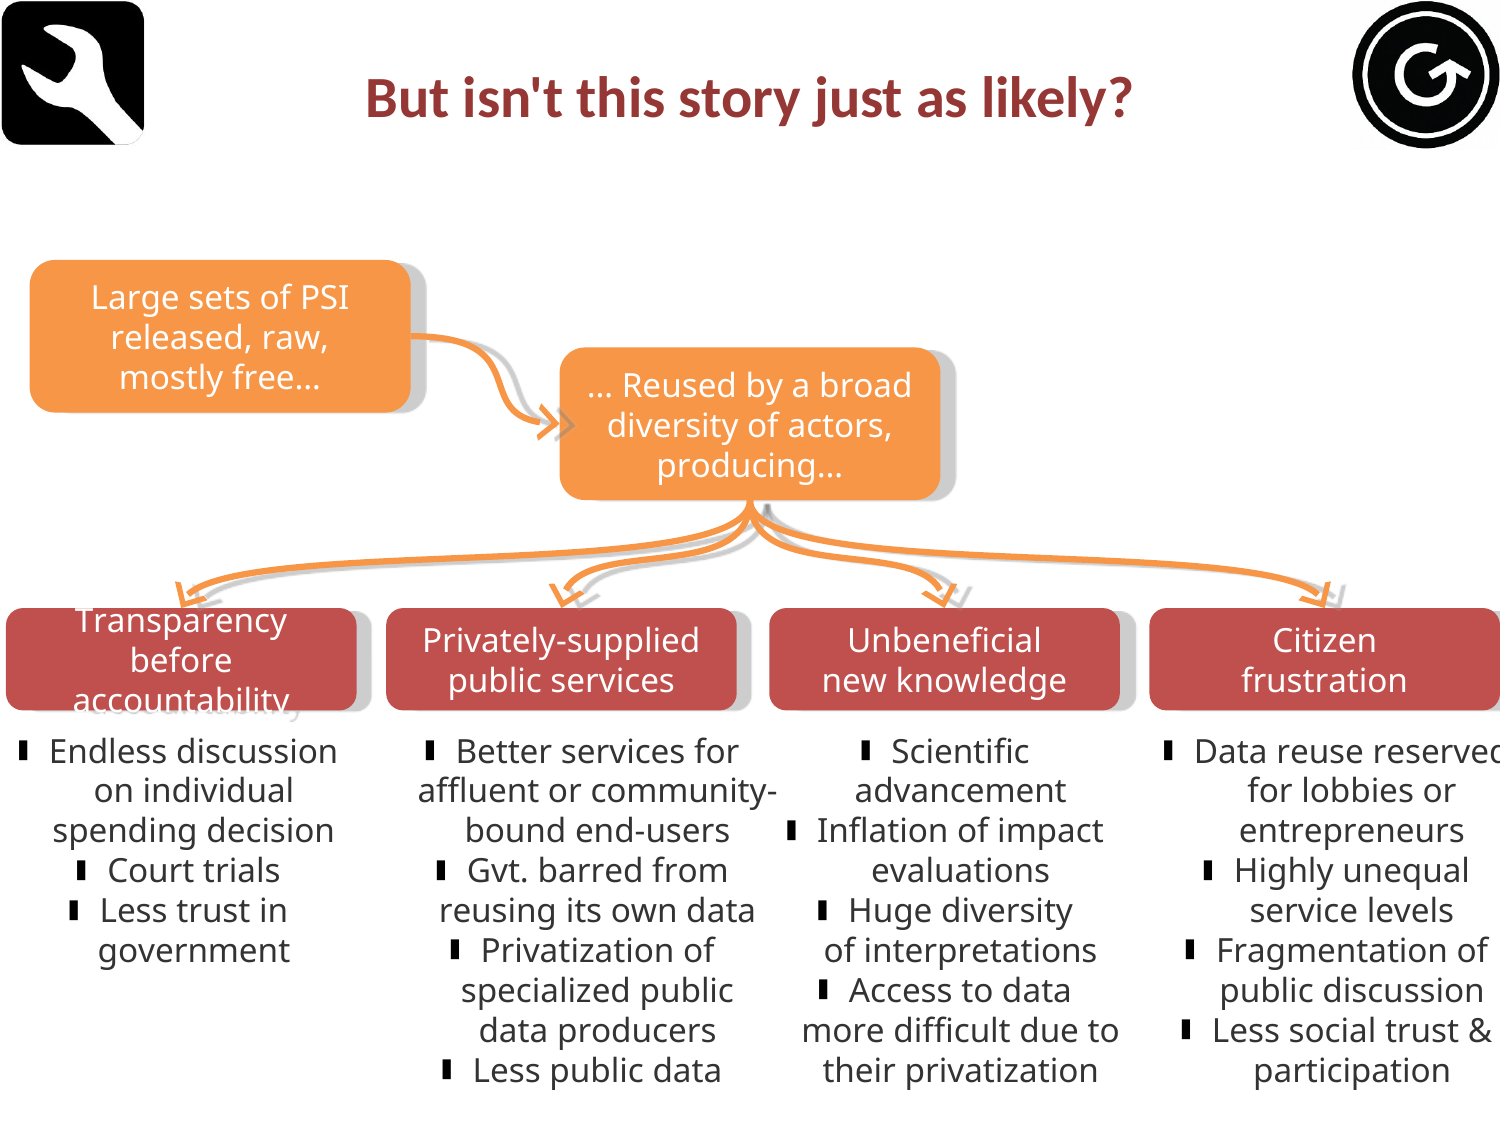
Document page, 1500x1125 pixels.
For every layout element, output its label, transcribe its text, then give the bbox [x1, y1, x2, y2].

text_box Endless discussion on individual spending decision Court trials Less trust in government [4, 722, 354, 978]
text_box Privately-supplied public services [386, 608, 737, 711]
text_box Citizen frustration [1149, 608, 1500, 711]
text_box … Reused by a broad diversity of actors, producing… [559, 347, 941, 501]
picture [0, 0, 146, 147]
text_box Better services for affluent or community- bound end-users Gvt. barred from reusing its own data Privatization of specialized public data producers Less public data [373, 722, 756, 1097]
text_box Large sets of PSI released, raw, mostly free… [29, 259, 411, 413]
picture [1351, 0, 1500, 150]
text_box Scientific advancement Inflation of impact evaluations Huge diversity of interpretations Access to data more difficult due to their privatization [756, 722, 1136, 1097]
text_box Transparency before accountability [5, 608, 357, 711]
text_box Unbeneficial new knowledge [769, 608, 1120, 711]
text_box Data reuse reserved for lobbies or entrepreneurs Highly unequal service levels Fragmentation of public discussion Less social trust & participation [1149, 722, 1500, 1097]
title But isn't this story just as likely? [150, 0, 1351, 188]
